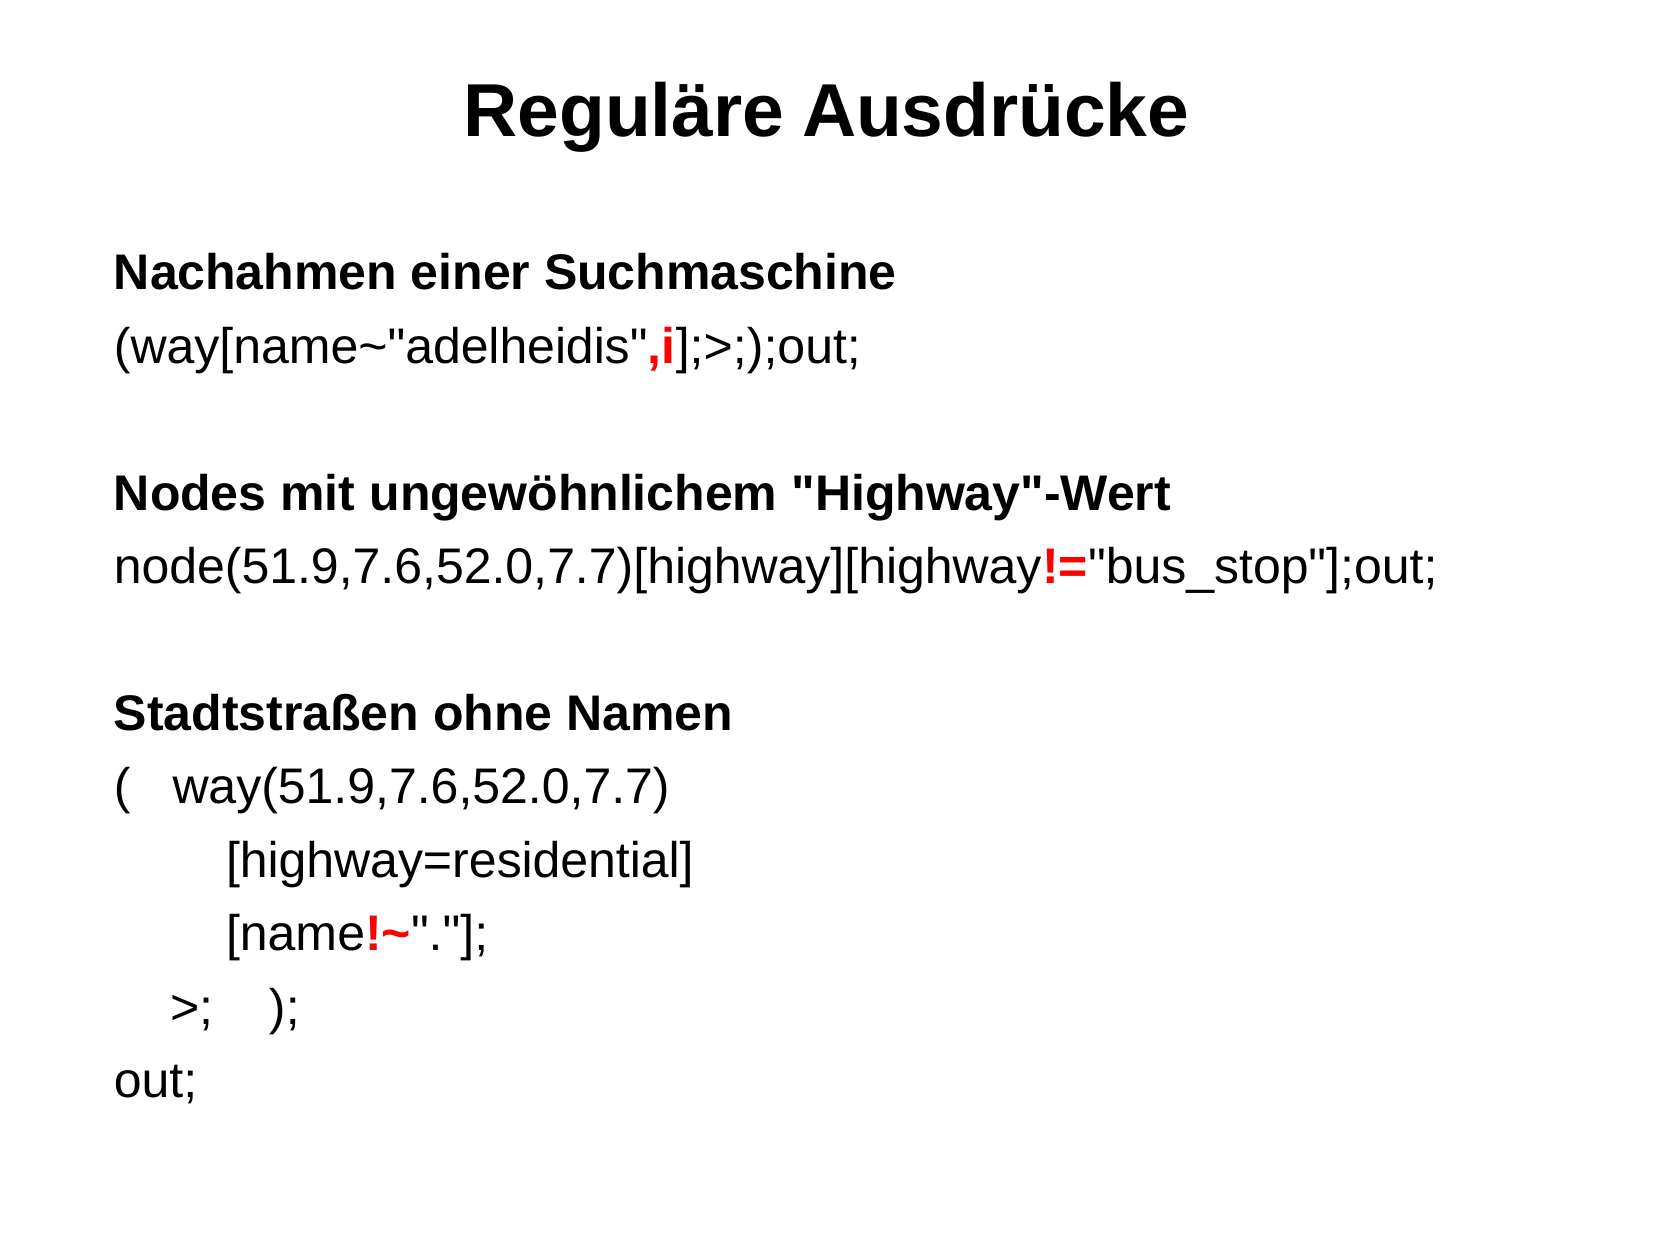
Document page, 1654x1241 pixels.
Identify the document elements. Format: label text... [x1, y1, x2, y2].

text_box Nachahmen einer Suchmaschine (way[name~"adelheidis",i];>;);out; Nodes mit ungewöhnlichem "Highway"-Wert node(51.9,7.6,52.0,7.7)[highway][highway!="bus_stop"];out; Stadtstraßen ohne Namen ( way(51.9,7.6,52.0,7.7) [highway=residential] [name!~"."]; >; ); out; [99, 236, 1558, 1116]
text_box Reguläre Ausdrücke [448, 61, 1205, 160]
